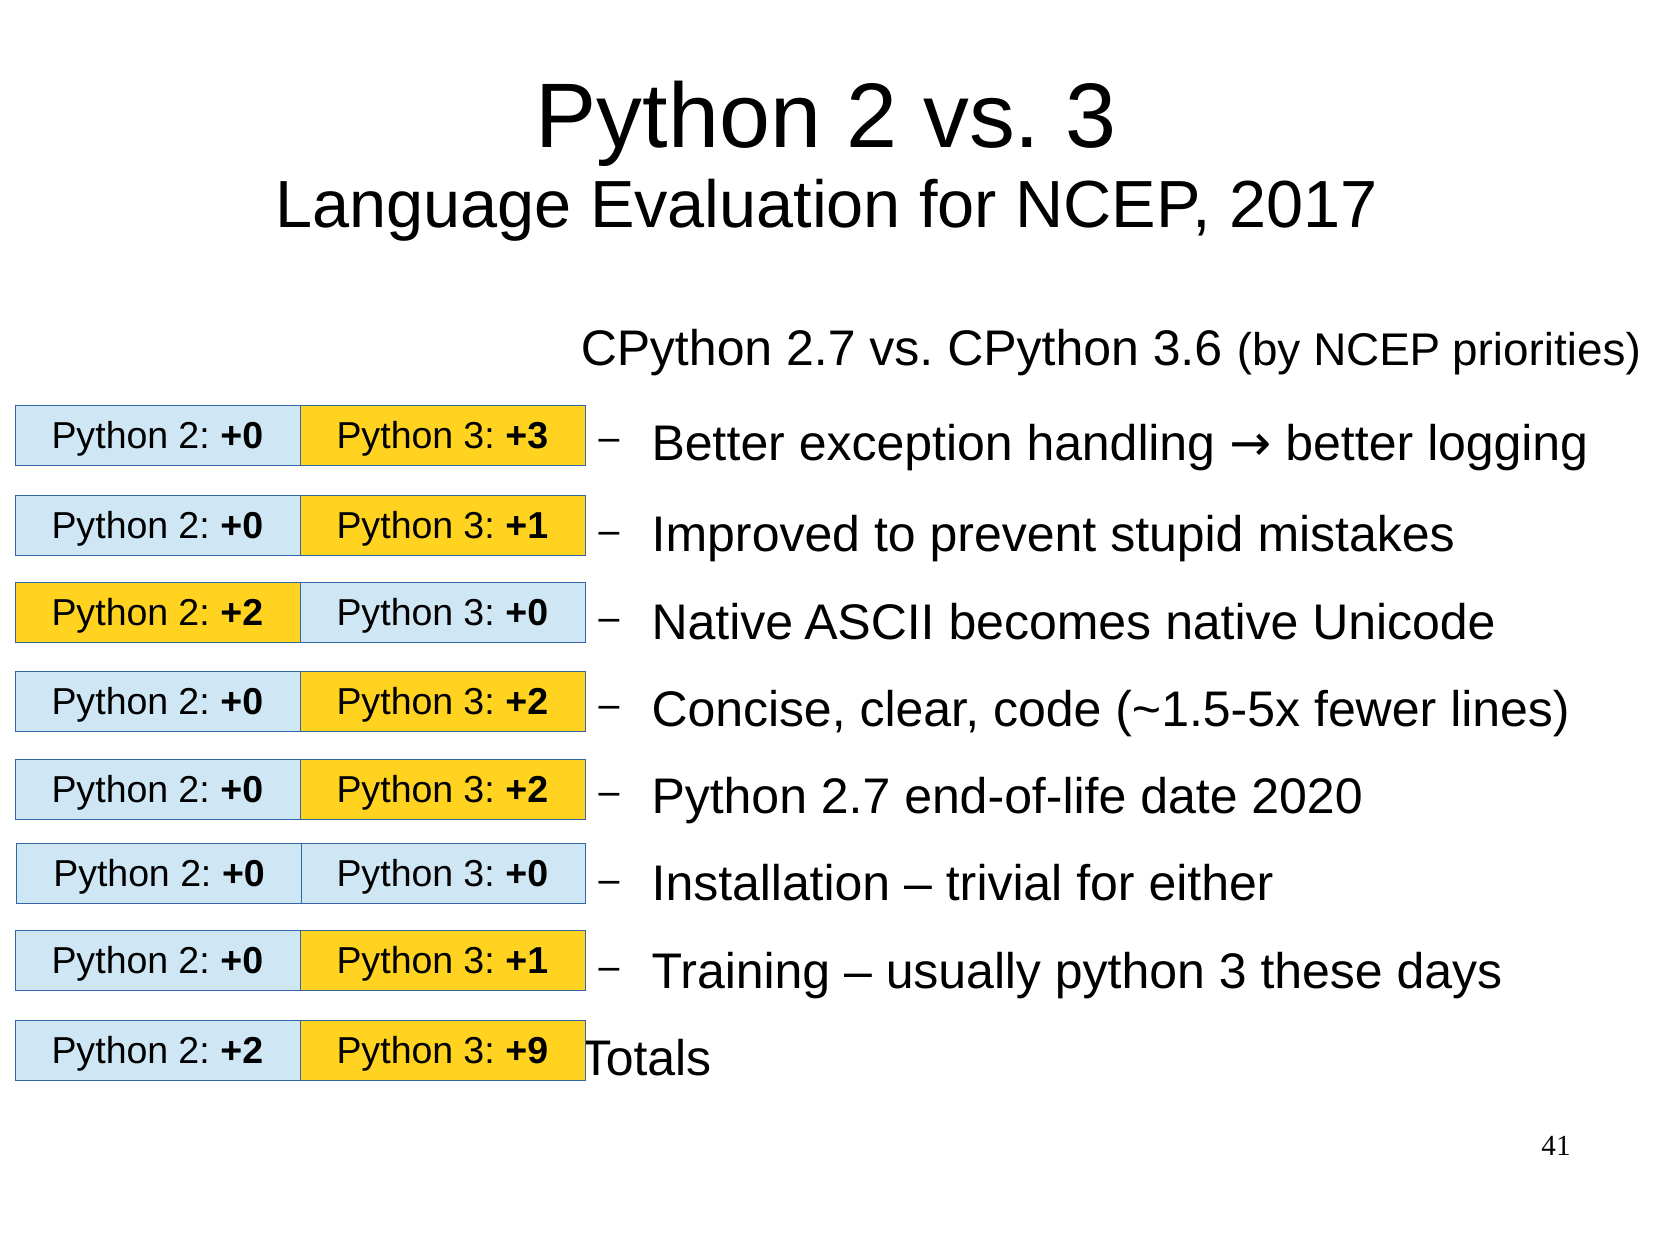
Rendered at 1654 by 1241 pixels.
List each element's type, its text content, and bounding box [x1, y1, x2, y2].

text_box Python 2: +0 [15, 405, 300, 466]
text_box Python 3: +0 [300, 582, 586, 643]
text_box Python 2: +0 [15, 930, 300, 991]
text_box Python 3: +2 [300, 671, 586, 732]
text_box Python 2: +2 [15, 582, 300, 643]
text_box Python 3: +2 [300, 759, 586, 820]
list CPython 2.7 vs. CPython 3.6 (by NCEP priorities) Better exception handling → better logging Improved to prevent stupid mistakes Native ASCII becomes native Unicode Concise, clear, code (~1.5-5x fewer lines) Python 2.7 end-of-life date 2020 Installation – trivial for either Training – usually python 3 these days Totals [510, 319, 1654, 1125]
text_box Python 2: +2 [15, 1020, 300, 1081]
text_box Python 2: +0 [15, 495, 300, 556]
text_box Python 3: +1 [300, 495, 586, 556]
text_box Python 2: +0 [16, 843, 302, 904]
text_box Python 2: +0 [15, 759, 300, 820]
text_box Python 3: +9 [300, 1020, 586, 1081]
text_box Python 3: +3 [300, 405, 586, 466]
title Python 2 vs. 3 Language Evaluation for NCEP, 2017 [82, 49, 1571, 257]
text_box Python 3: +0 [302, 843, 586, 904]
text_box Python 2: +0 [15, 671, 300, 732]
text_box Python 3: +1 [300, 930, 586, 991]
